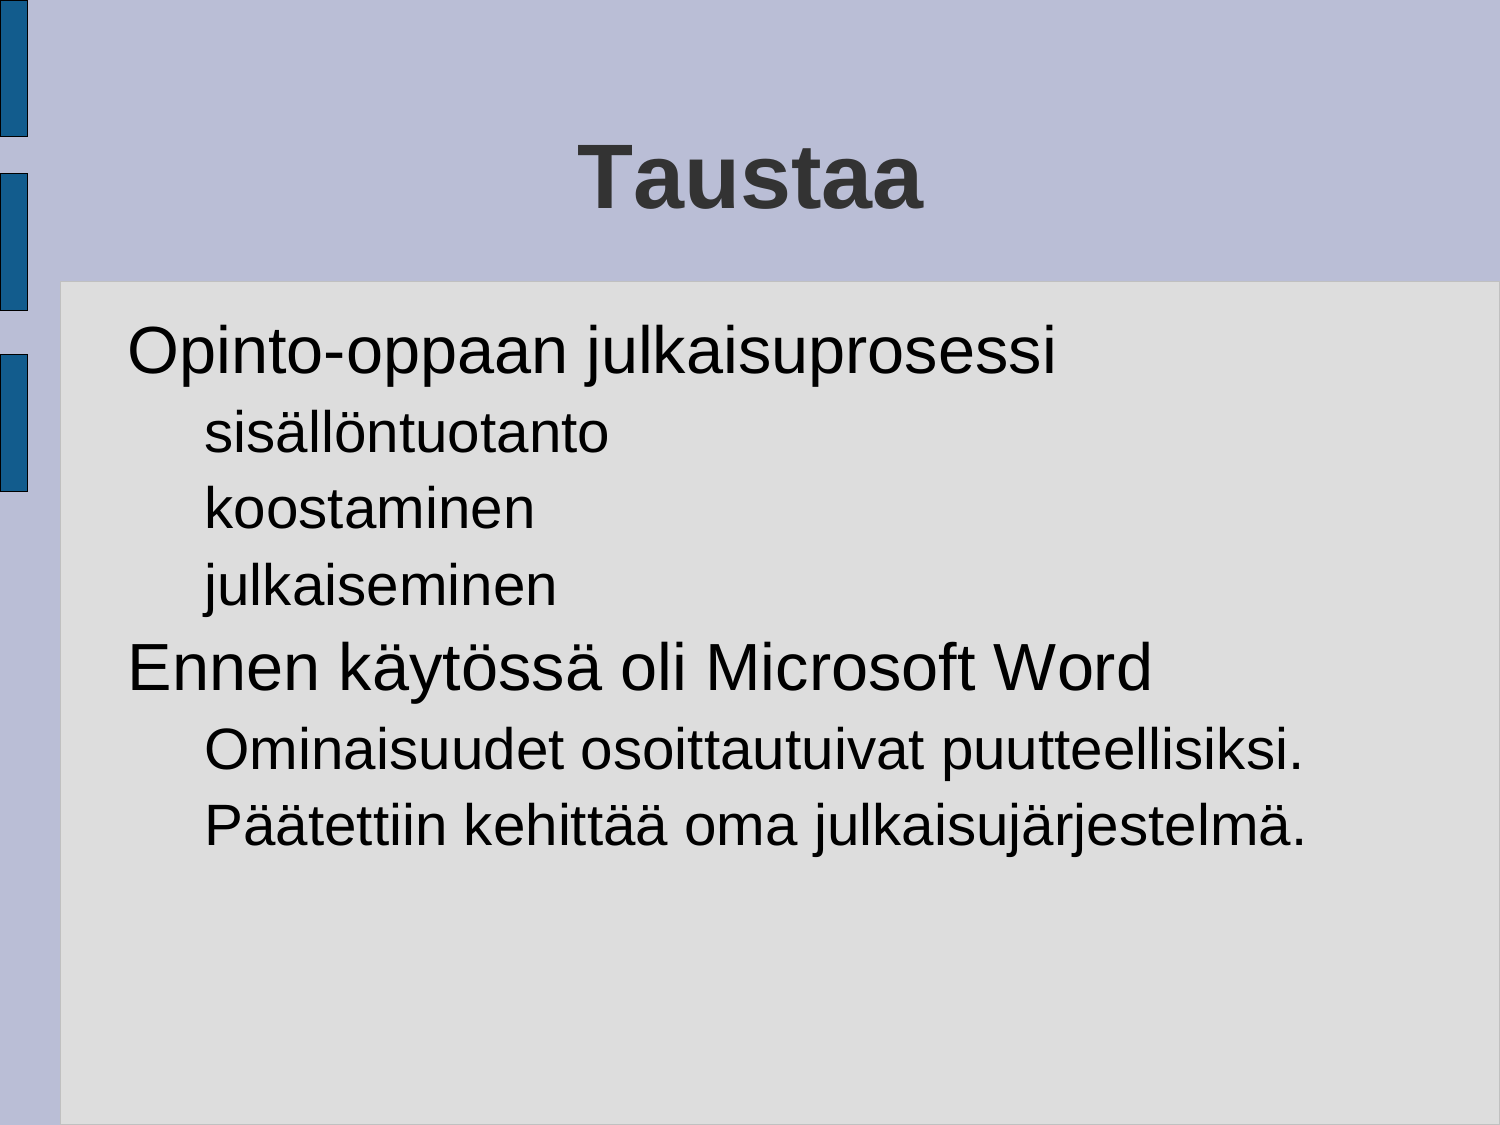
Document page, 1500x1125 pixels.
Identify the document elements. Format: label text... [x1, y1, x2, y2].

list Opinto-oppaan julkaisuprosessi sisällöntuotanto koostaminen julkaiseminen Ennen käytössä oli Microsoft Word Ominaisuudet osoittautuivat puutteellisiksi. Päätettiin kehittää oma julkaisujärjestelmä. [110, 312, 1392, 1022]
title Taustaa [110, 82, 1392, 271]
